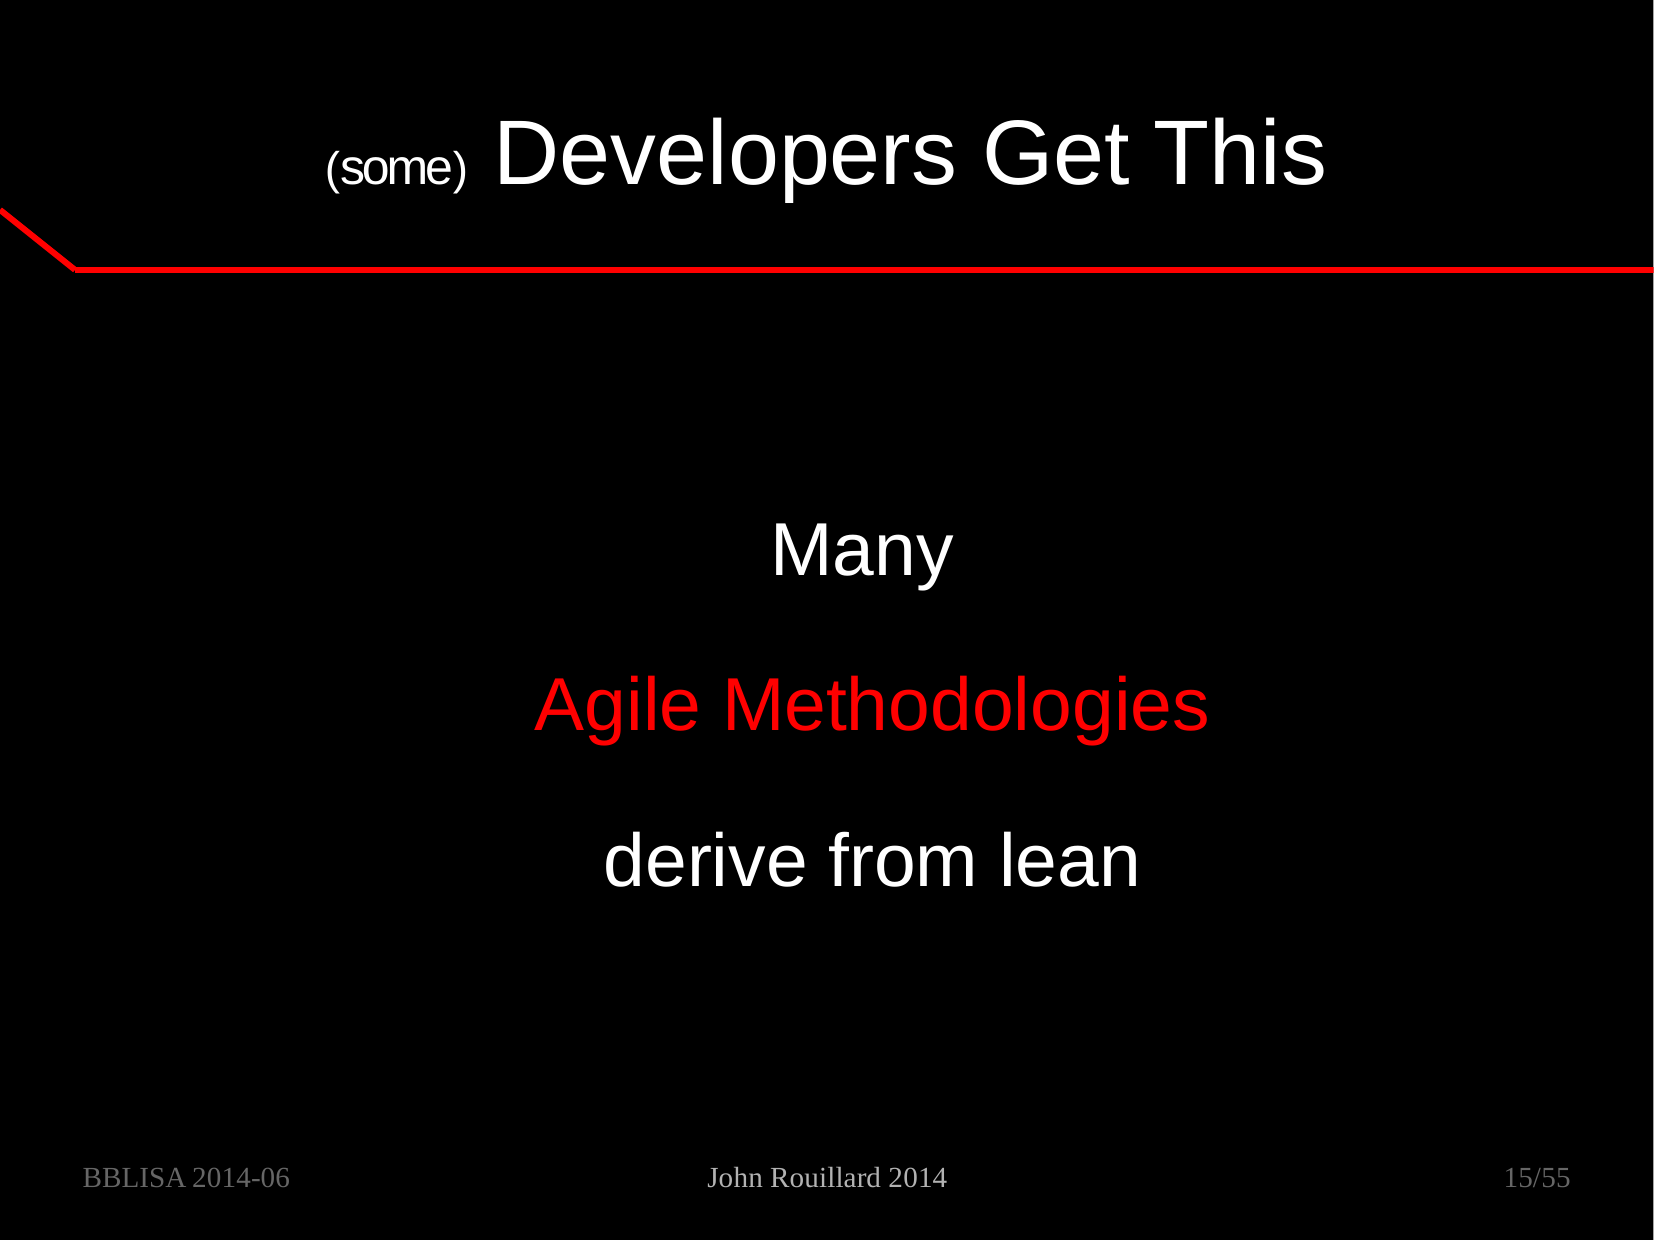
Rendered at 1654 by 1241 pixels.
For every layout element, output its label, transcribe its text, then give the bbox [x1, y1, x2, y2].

list Many Agile Methodologies derive from lean [82, 465, 1571, 1110]
title (some) Developers Get This [82, 49, 1571, 257]
